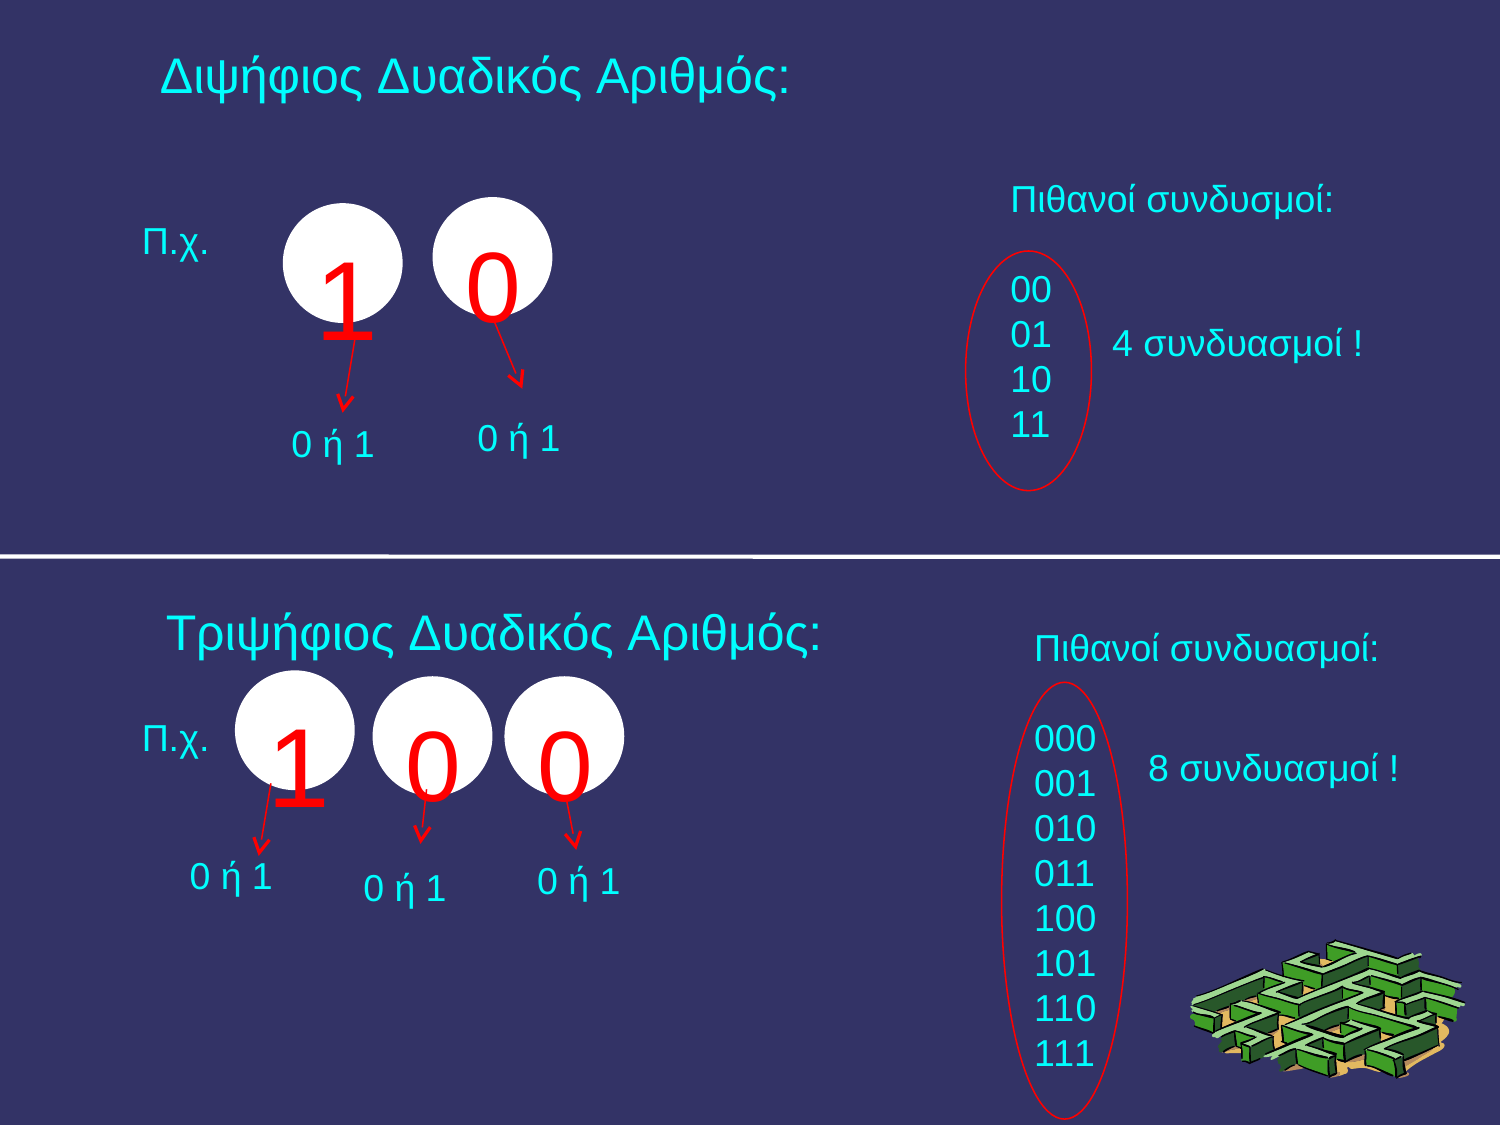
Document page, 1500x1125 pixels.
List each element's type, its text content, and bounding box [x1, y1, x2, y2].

text_box 0 [372, 676, 493, 794]
text_box 4 συνδυασμοί ! [1097, 310, 1379, 372]
text_box 0 ή 1 [522, 849, 637, 911]
text_box 0 ή 1 [462, 406, 577, 468]
text_box 0 [478, 259, 508, 316]
text_box 0 [504, 676, 625, 794]
text_box 0 ή 1 [276, 412, 391, 474]
text_box Πιθανοί συνδυασμοί: 000 001 010 011 100 101 110 111 [1019, 684, 1126, 1082]
text_box Π.χ. [127, 209, 225, 270]
text_box 0 [550, 738, 580, 795]
text_box 1 [282, 203, 403, 323]
text_box Π.χ. [127, 706, 225, 767]
text_box 1 [234, 670, 355, 791]
text_box Πιθανοί συνδυσμοί: 00 01 10 11 [995, 167, 1350, 453]
text_box 0 ή 1 [174, 843, 289, 905]
text_box Πιθανοί συνδυσμοί: 00 01 10 11 [995, 252, 1090, 453]
text_box Πιθανοί συνδυασμοί: 000 001 010 011 100 101 110 111 [1019, 616, 1395, 1082]
text_box 0 [418, 738, 448, 795]
text_box Τριψήφιος Δυαδικός Αριθμός: [151, 592, 1134, 758]
text_box 0 ή 1 [348, 855, 463, 917]
text_box Διψήφιος Δυαδικός Αριθμός: [145, 35, 1128, 201]
text_box 8 συνδυασμοί ! [1133, 736, 1415, 797]
text_box 0 [432, 201, 553, 315]
